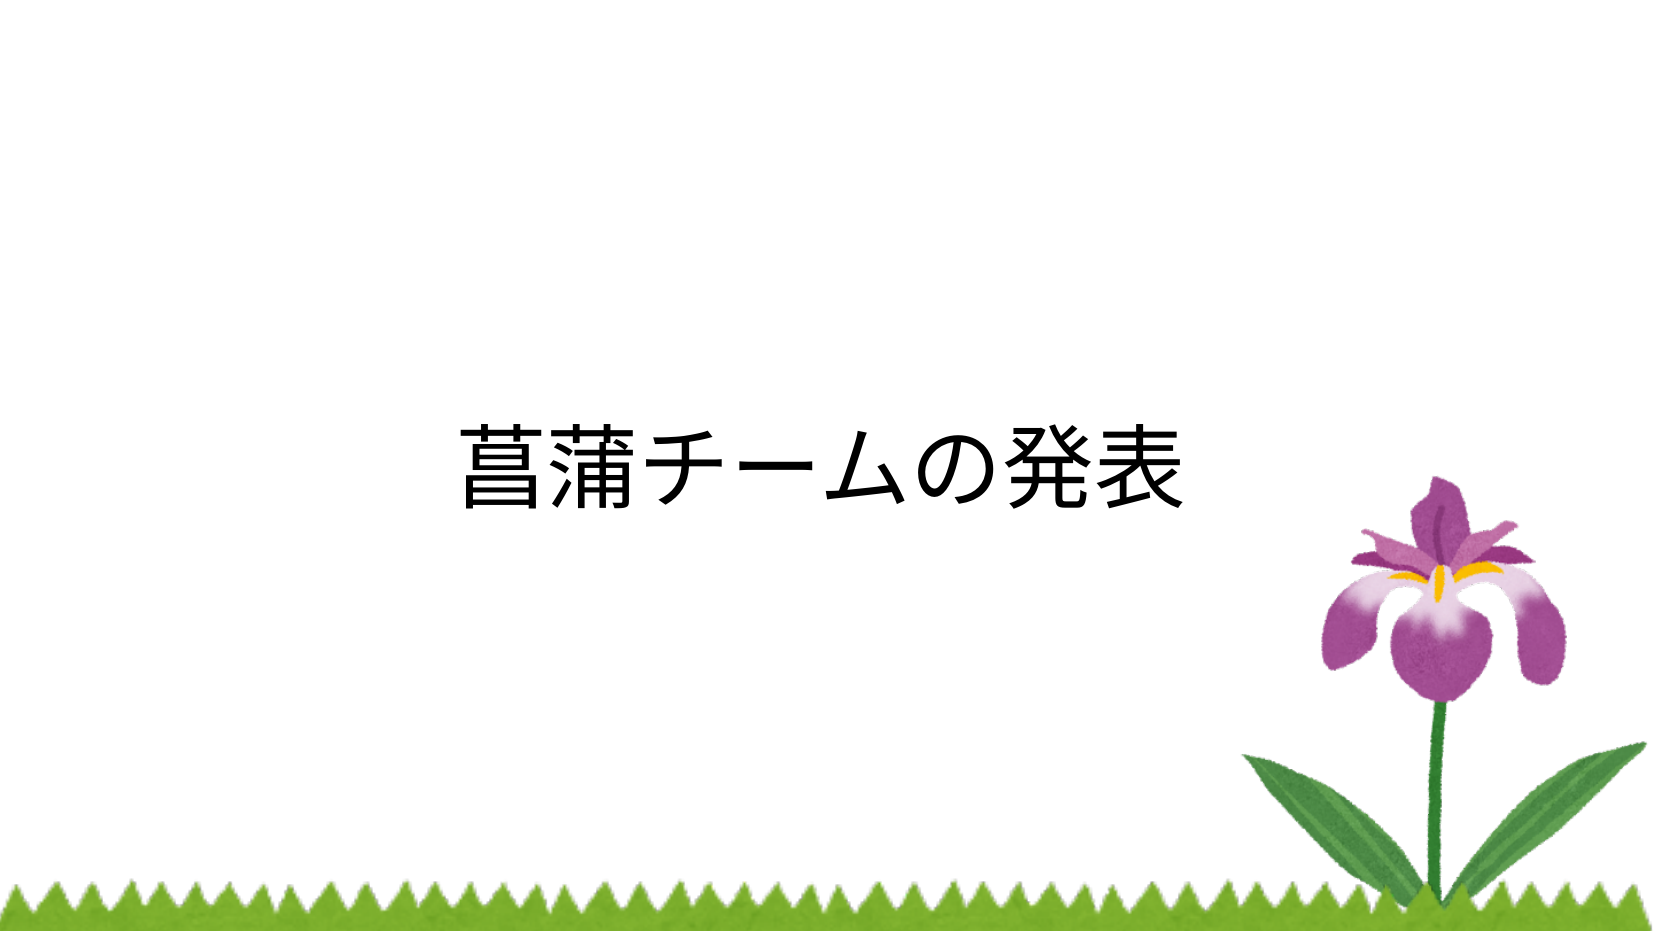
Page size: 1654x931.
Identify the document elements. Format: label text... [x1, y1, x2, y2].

title 菖蒲チームの発表 [76, 383, 1565, 540]
picture [0, 472, 1654, 931]
